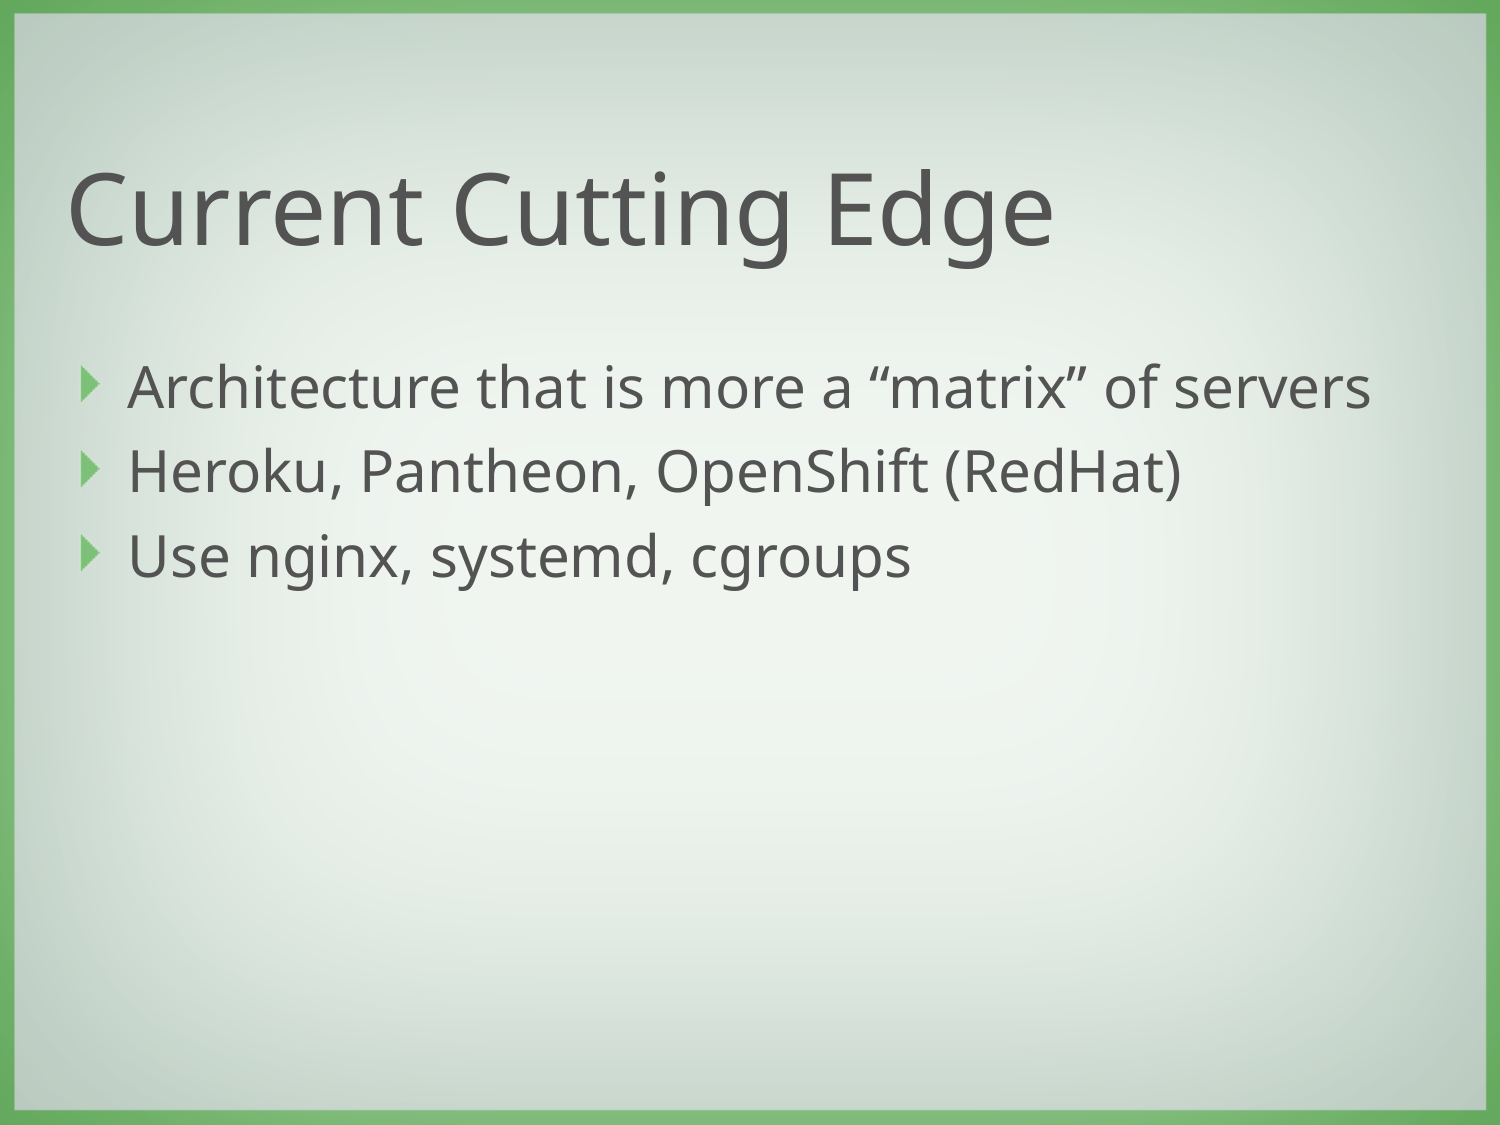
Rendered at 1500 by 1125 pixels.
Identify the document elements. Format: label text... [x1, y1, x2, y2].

list Architecture that is more a “matrix” of servers Heroku, Pantheon, OpenShift (RedHat) Use nginx, systemd, cgroups [56, 342, 1463, 993]
picture [0, 0, 1500, 1125]
title Current Cutting Edge [50, 137, 1457, 274]
